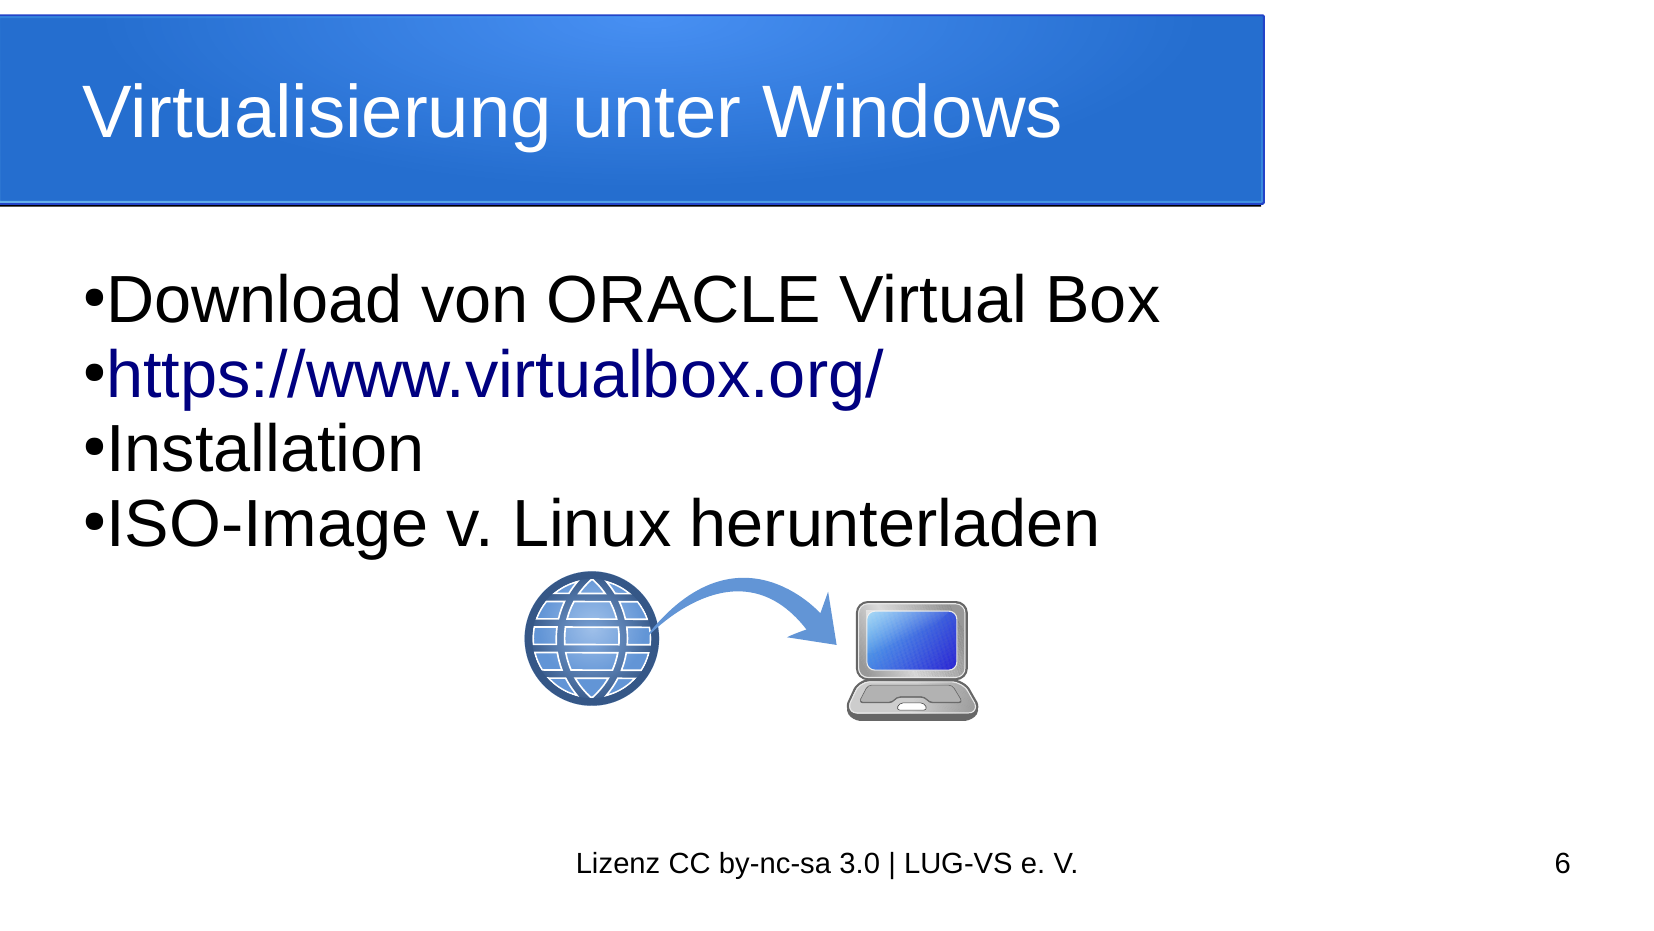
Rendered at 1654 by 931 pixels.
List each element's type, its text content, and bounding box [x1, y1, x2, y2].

subtitle Download von ORACLE Virtual Box https://www.virtualbox.org/ Installation ISO-Image v. Linux herunterladen [82, 216, 1571, 756]
title Virtualisierung unter Windows [82, 35, 1235, 189]
picture [507, 555, 997, 747]
